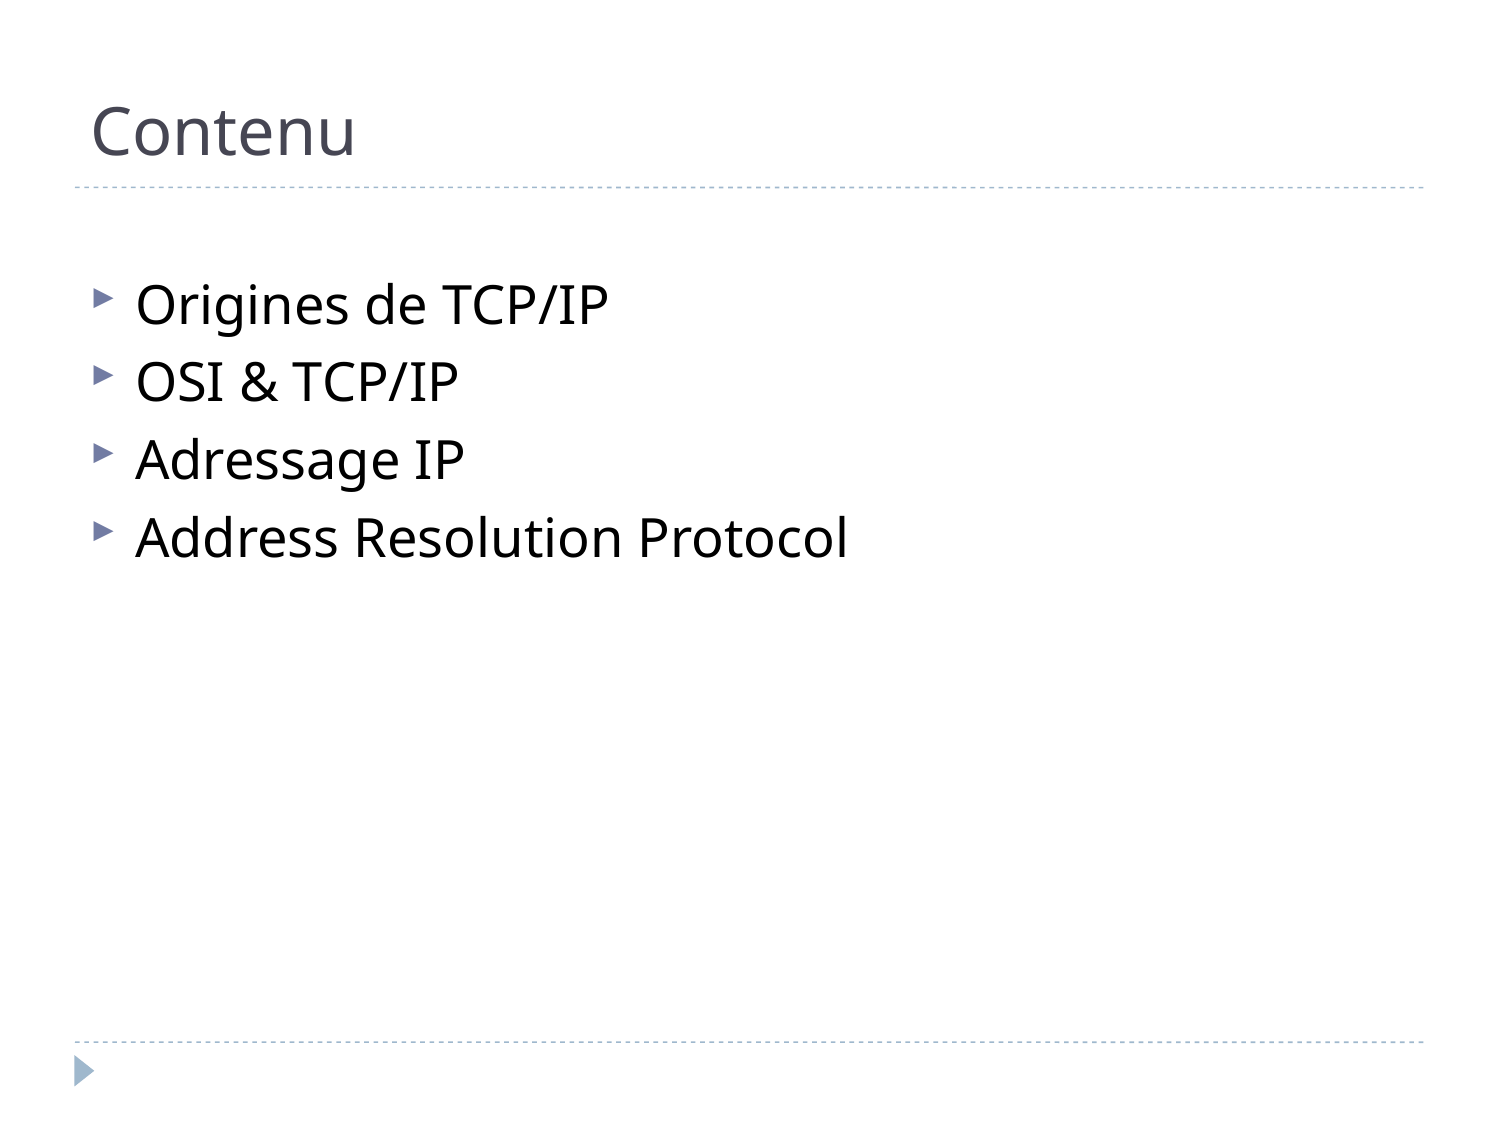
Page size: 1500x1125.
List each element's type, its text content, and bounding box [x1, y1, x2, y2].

title Contenu [75, 45, 1425, 176]
list Origines de TCP/IP OSI & TCP/IP Adressage IP Address Resolution Protocol [75, 262, 1425, 1006]
